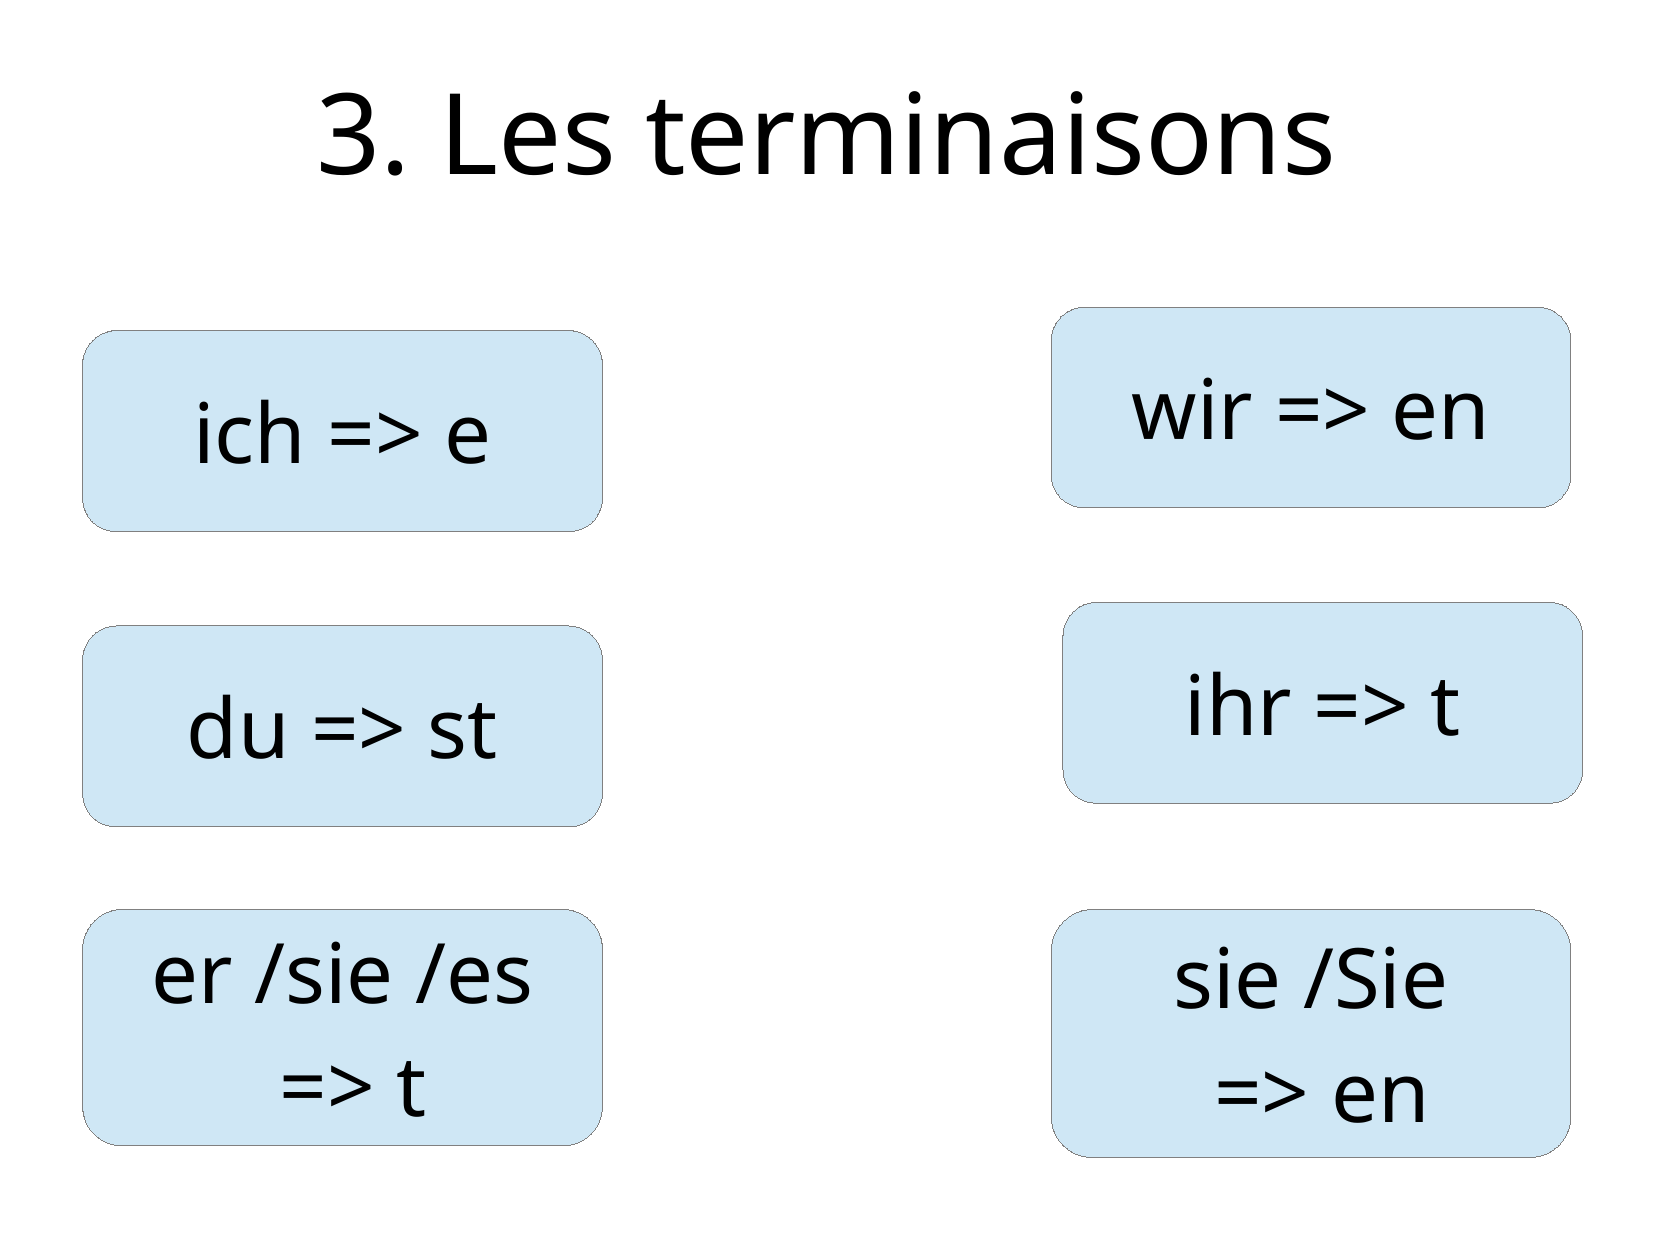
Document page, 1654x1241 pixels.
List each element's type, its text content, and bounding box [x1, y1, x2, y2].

text_box er /sie /es => t [82, 909, 603, 1146]
text_box ich => e [82, 330, 603, 532]
text_box wir => en [1051, 307, 1571, 508]
text_box du => st [82, 625, 603, 827]
text_box ihr => t [1062, 602, 1583, 804]
text_box 3. Les terminaisons [35, 47, 1619, 221]
text_box sie /Sie => en [1051, 909, 1571, 1158]
